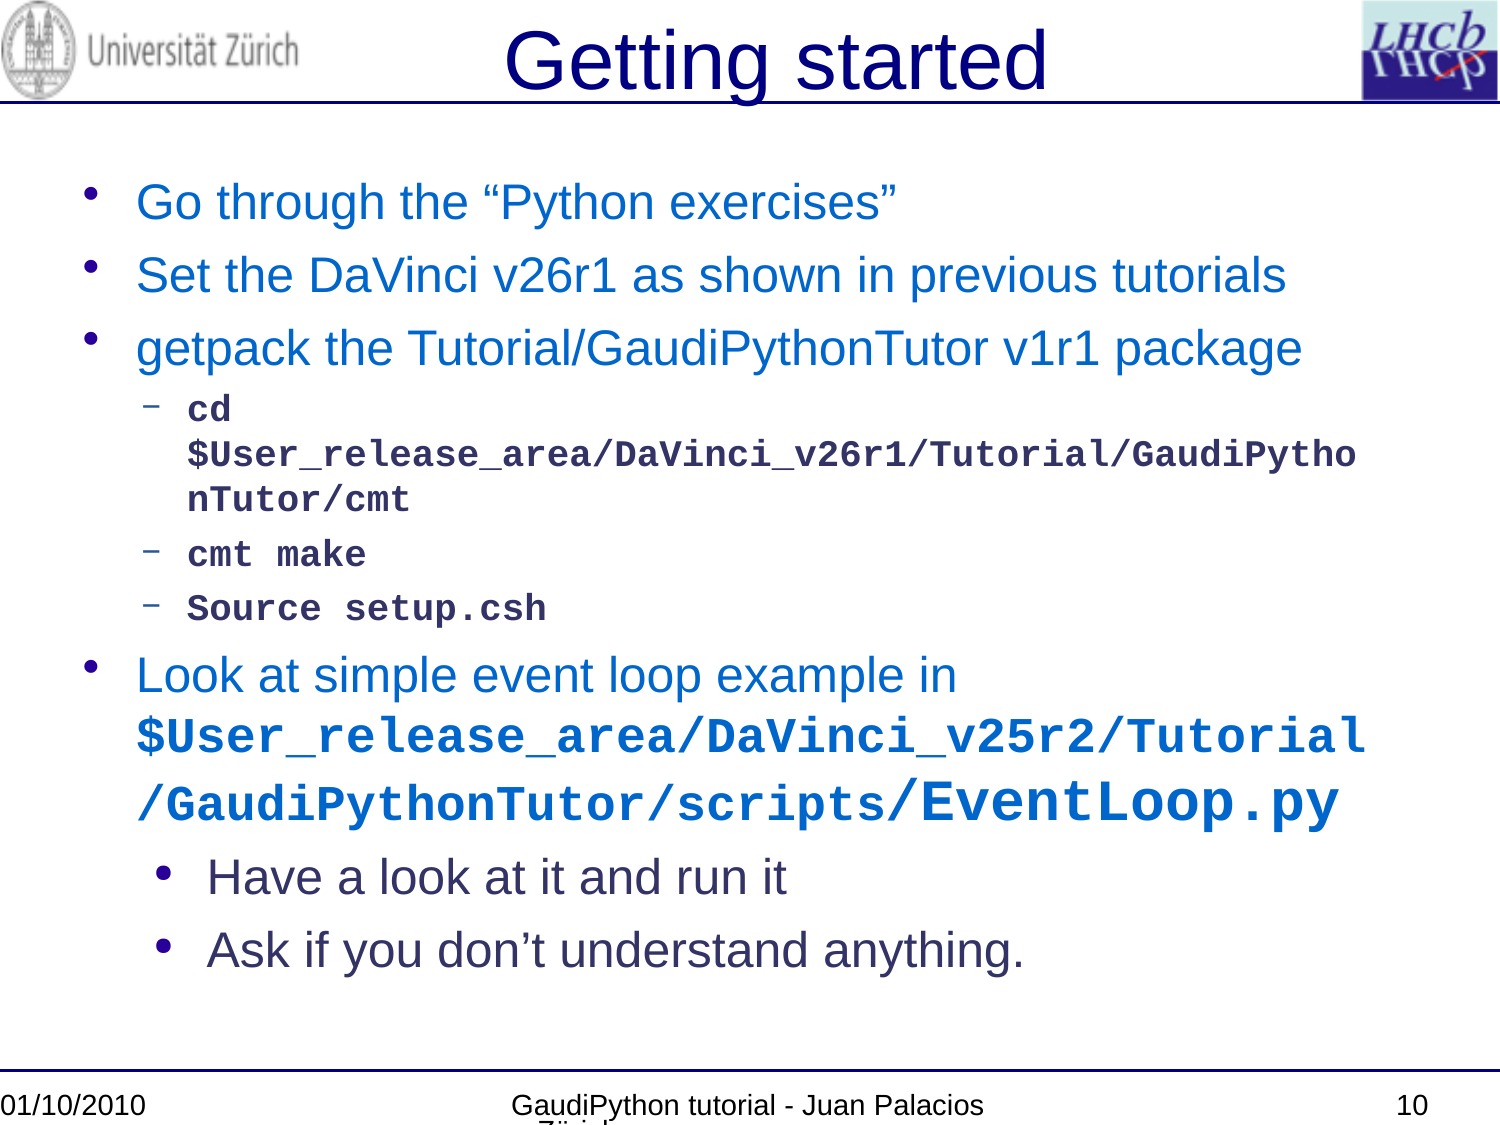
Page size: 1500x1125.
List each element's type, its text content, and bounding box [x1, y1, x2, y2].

picture [1360, 0, 1500, 101]
picture [0, 0, 224, 101]
list Go through the “Python exercises” Set the DaVinci v26r1 as shown in previous tutorials getpack the Tutorial/GaudiPythonTutor v1r1 package cd $User_release_area/DaVinci_v26r1/Tutorial/GaudiPythonTutor/cmt cmt make Source setup.csh Look at simple event loop example in $User_release_area/DaVinci_v25r2/Tutorial/GaudiPythonTutor/scripts/EventLoop.py Have a look at it and run it Ask if you don’t understand anything. [50, 162, 1388, 1038]
title Getting started [224, 0, 1300, 114]
